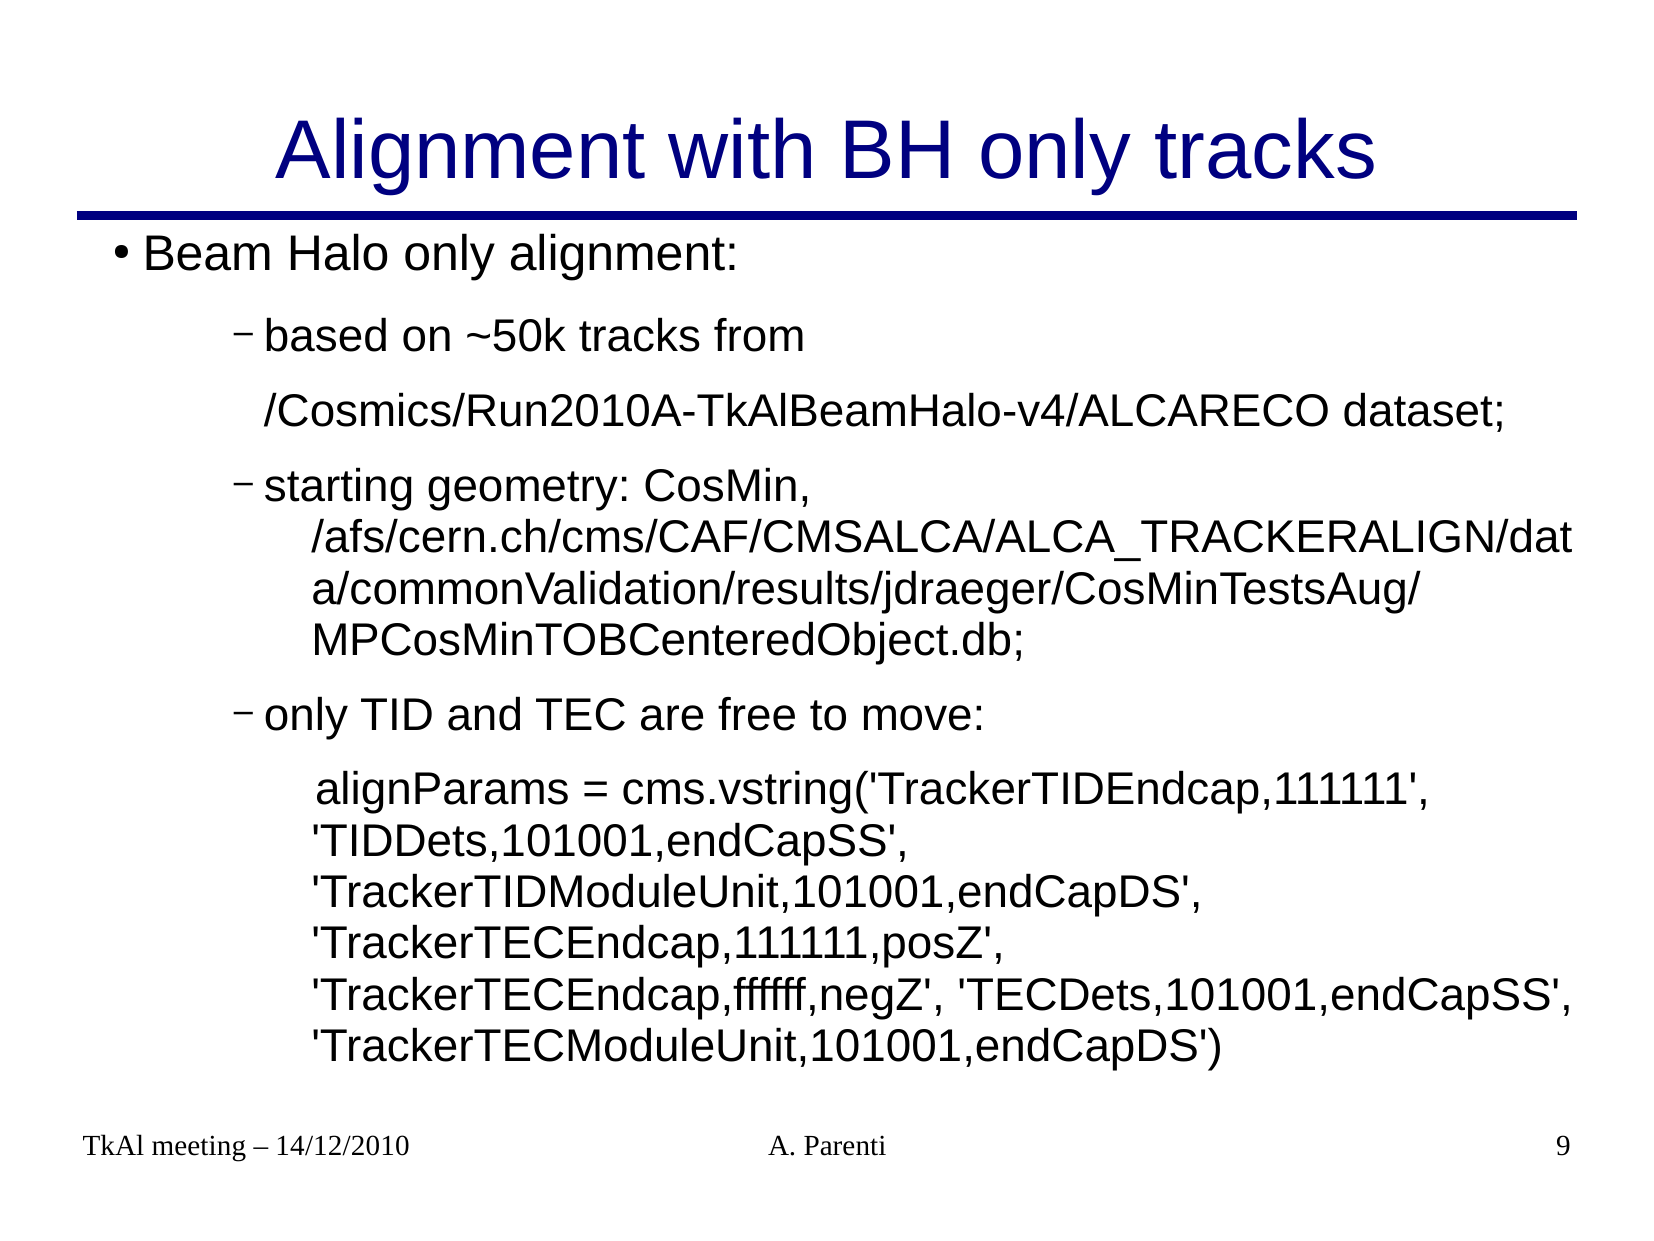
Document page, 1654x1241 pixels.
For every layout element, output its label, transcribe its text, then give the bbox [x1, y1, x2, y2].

title Alignment with BH only tracks [82, 75, 1571, 226]
list Beam Halo only alignment: based on ~50k tracks from /Cosmics/Run2010A-TkAlBeamHalo-v4/ALCARECO dataset; starting geometry: CosMin, /afs/cern.ch/cms/CAF/CMSALCA/ALCA_TRACKERALIGN/data/commonValidation/results/jdraeger/CosMinTestsAug/MPCosMinTOBCenteredObject.db; only TID and TEC are free to move: alignParams = cms.vstring('TrackerTIDEndcap,111111', 'TIDDets,101001,endCapSS', 'TrackerTIDModuleUnit,101001,endCapDS', 'TrackerTECEndcap,111111,posZ', 'TrackerTECEndcap,ffffff,negZ', 'TECDets,101001,endCapSS', 'TrackerTECModuleUnit,101001,endCapDS') [94, 225, 1583, 1109]
